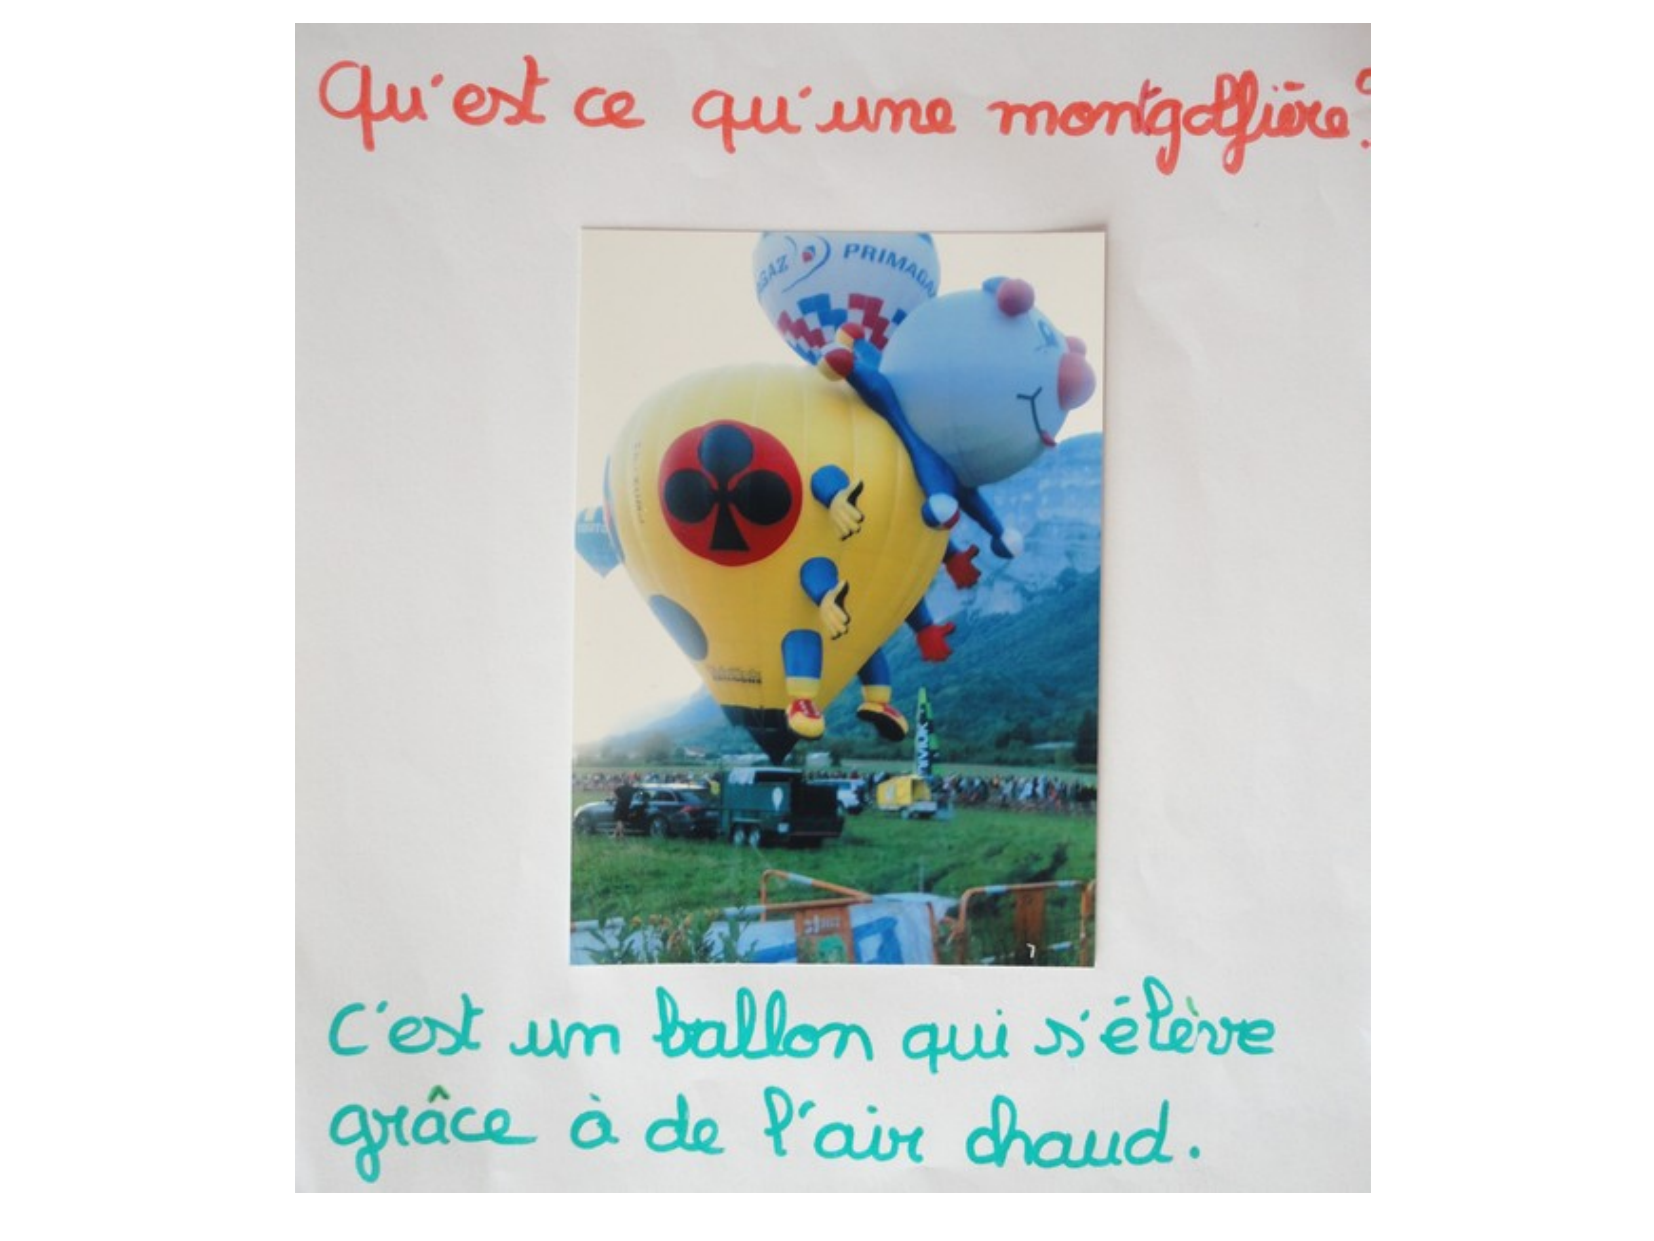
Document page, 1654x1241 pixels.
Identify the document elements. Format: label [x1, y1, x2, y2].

picture [295, 23, 1371, 1193]
